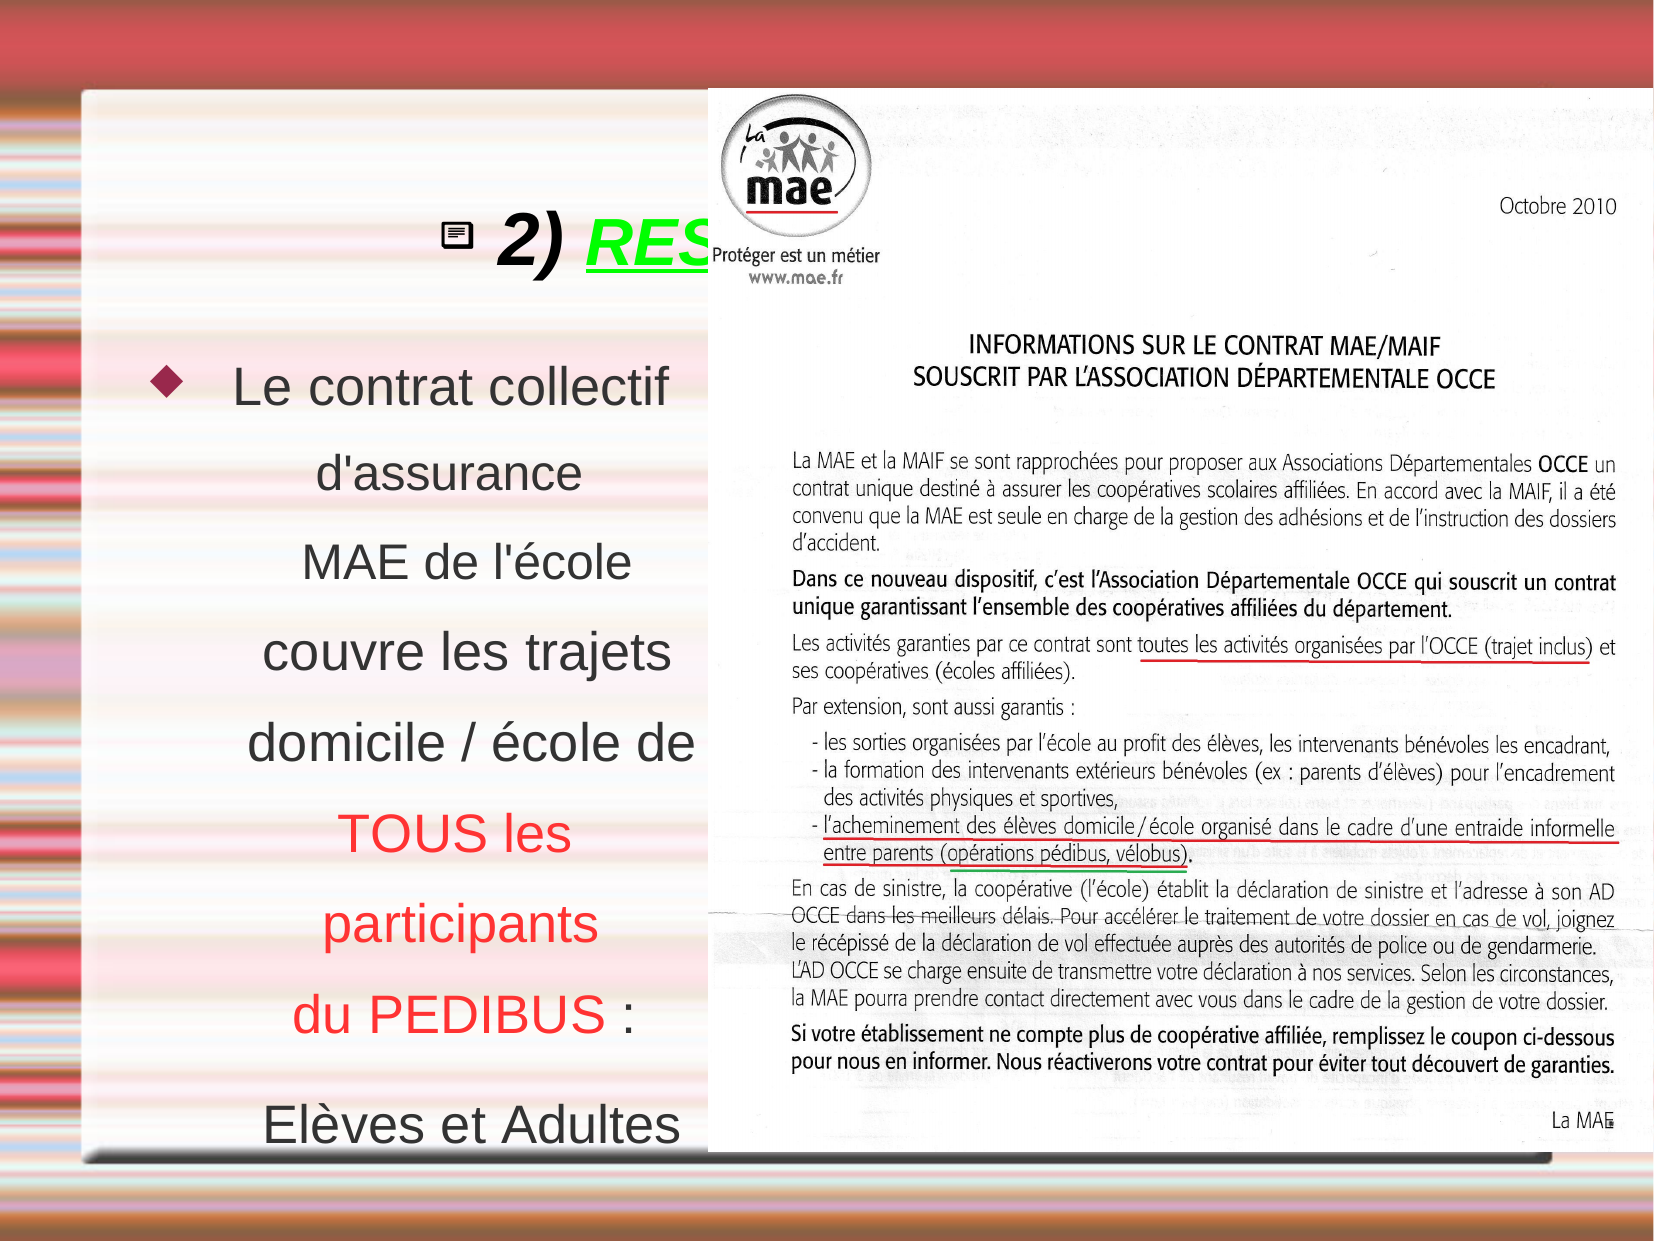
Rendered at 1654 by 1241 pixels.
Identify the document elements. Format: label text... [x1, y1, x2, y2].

title 2) RESPONSABILITES [121, 122, 708, 315]
picture [0, 0, 1654, 1241]
list Le contrat collectif d'assurance MAE de l'école couvre les trajets domicile / école de TOUS les participants du PEDIBUS : Elèves et Adultes [134, 265, 1516, 1158]
